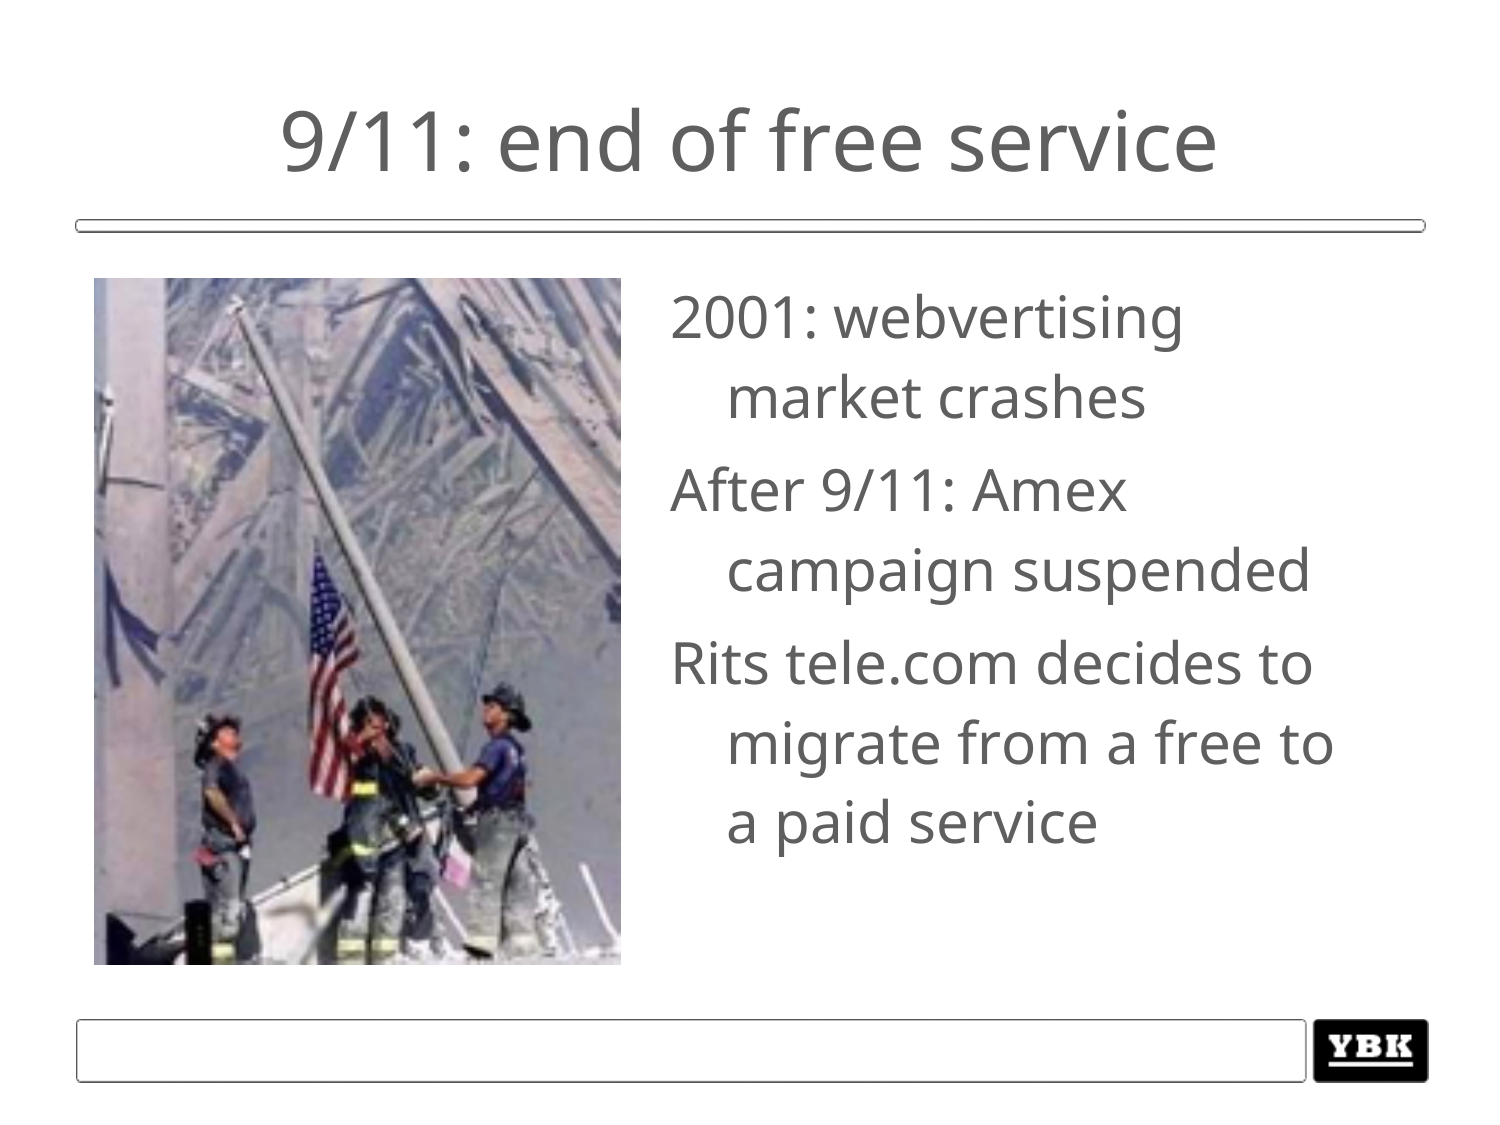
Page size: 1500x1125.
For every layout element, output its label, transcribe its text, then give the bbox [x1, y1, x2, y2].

list 2001: webvertising market crashes After 9/11: Amex campaign suspended Rits tele.com decides to migrate from a free to a paid service [655, 268, 1388, 1012]
picture [76, 1019, 1429, 1083]
title 9/11: end of free service [75, 45, 1426, 233]
picture [94, 278, 621, 965]
